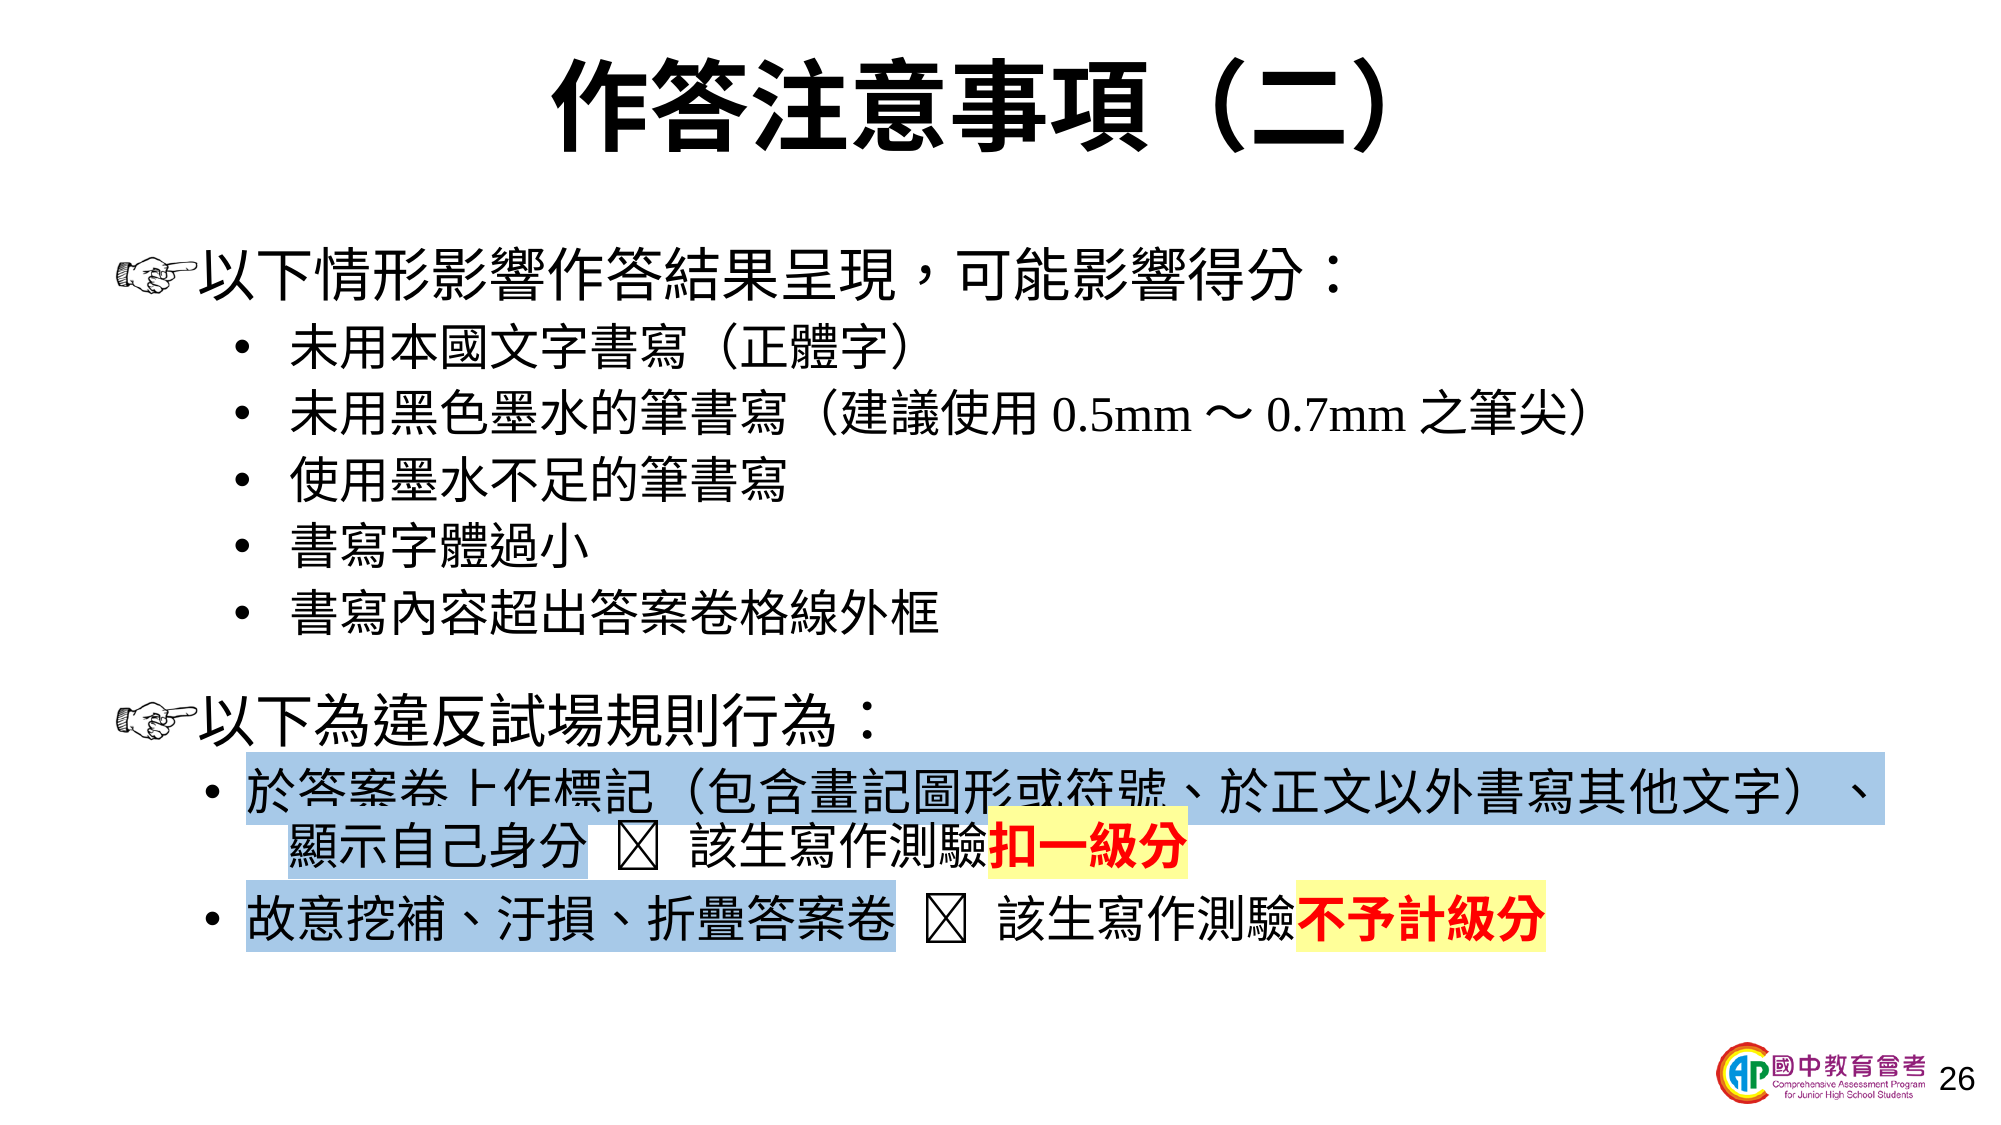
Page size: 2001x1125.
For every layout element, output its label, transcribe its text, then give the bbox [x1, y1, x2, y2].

list 以下情形影響作答結果呈現，可能影響得分： 未用本國文字書寫（正體字） 未用黑色墨水的筆書寫（建議使用0.5mm～0.7mm之筆尖） 使用墨水不足的筆書寫 書寫字體過小 書寫內容超出答案卷格線外框 以下為違反試場規則行為： 於答案卷上作標記（包含畫記圖形或符號、於正文以外書寫其他文字）、顯示自己身分  該生寫作測驗扣一級分 故意挖補、汙損、折疊答案卷  該生寫作測驗不予計級分 [99, 239, 1900, 1106]
text_box [1923, 1047, 2000, 1108]
title 作答注意事項（二） [137, 2, 1863, 220]
